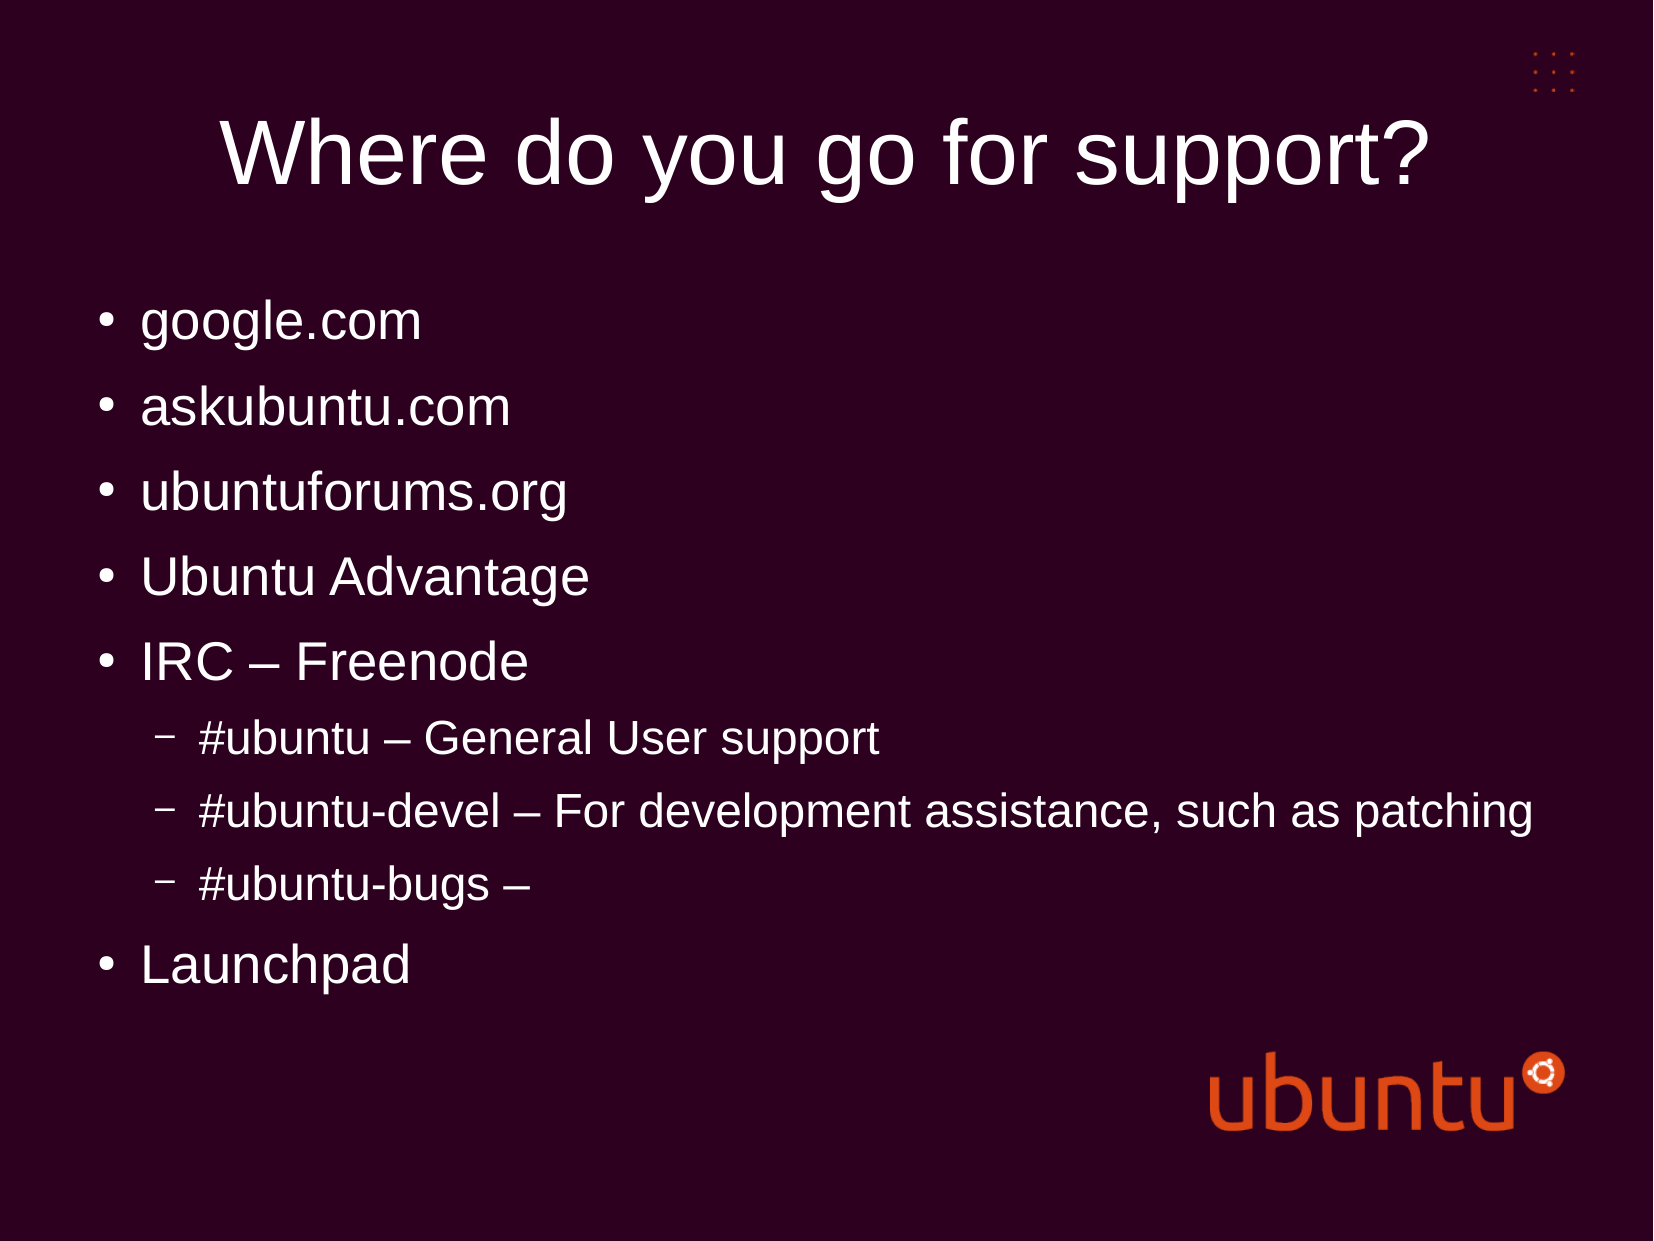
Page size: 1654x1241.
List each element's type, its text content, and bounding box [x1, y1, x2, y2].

picture [1121, 960, 1653, 1223]
title Where do you go for support? [82, 49, 1571, 257]
list google.com askubuntu.com ubuntuforums.org Ubuntu Advantage IRC – Freenode #ubuntu – General User support #ubuntu-devel – For development assistance, such as patching #ubuntu-bugs – Launchpad [82, 290, 1571, 1010]
picture [1571, 49, 1575, 94]
